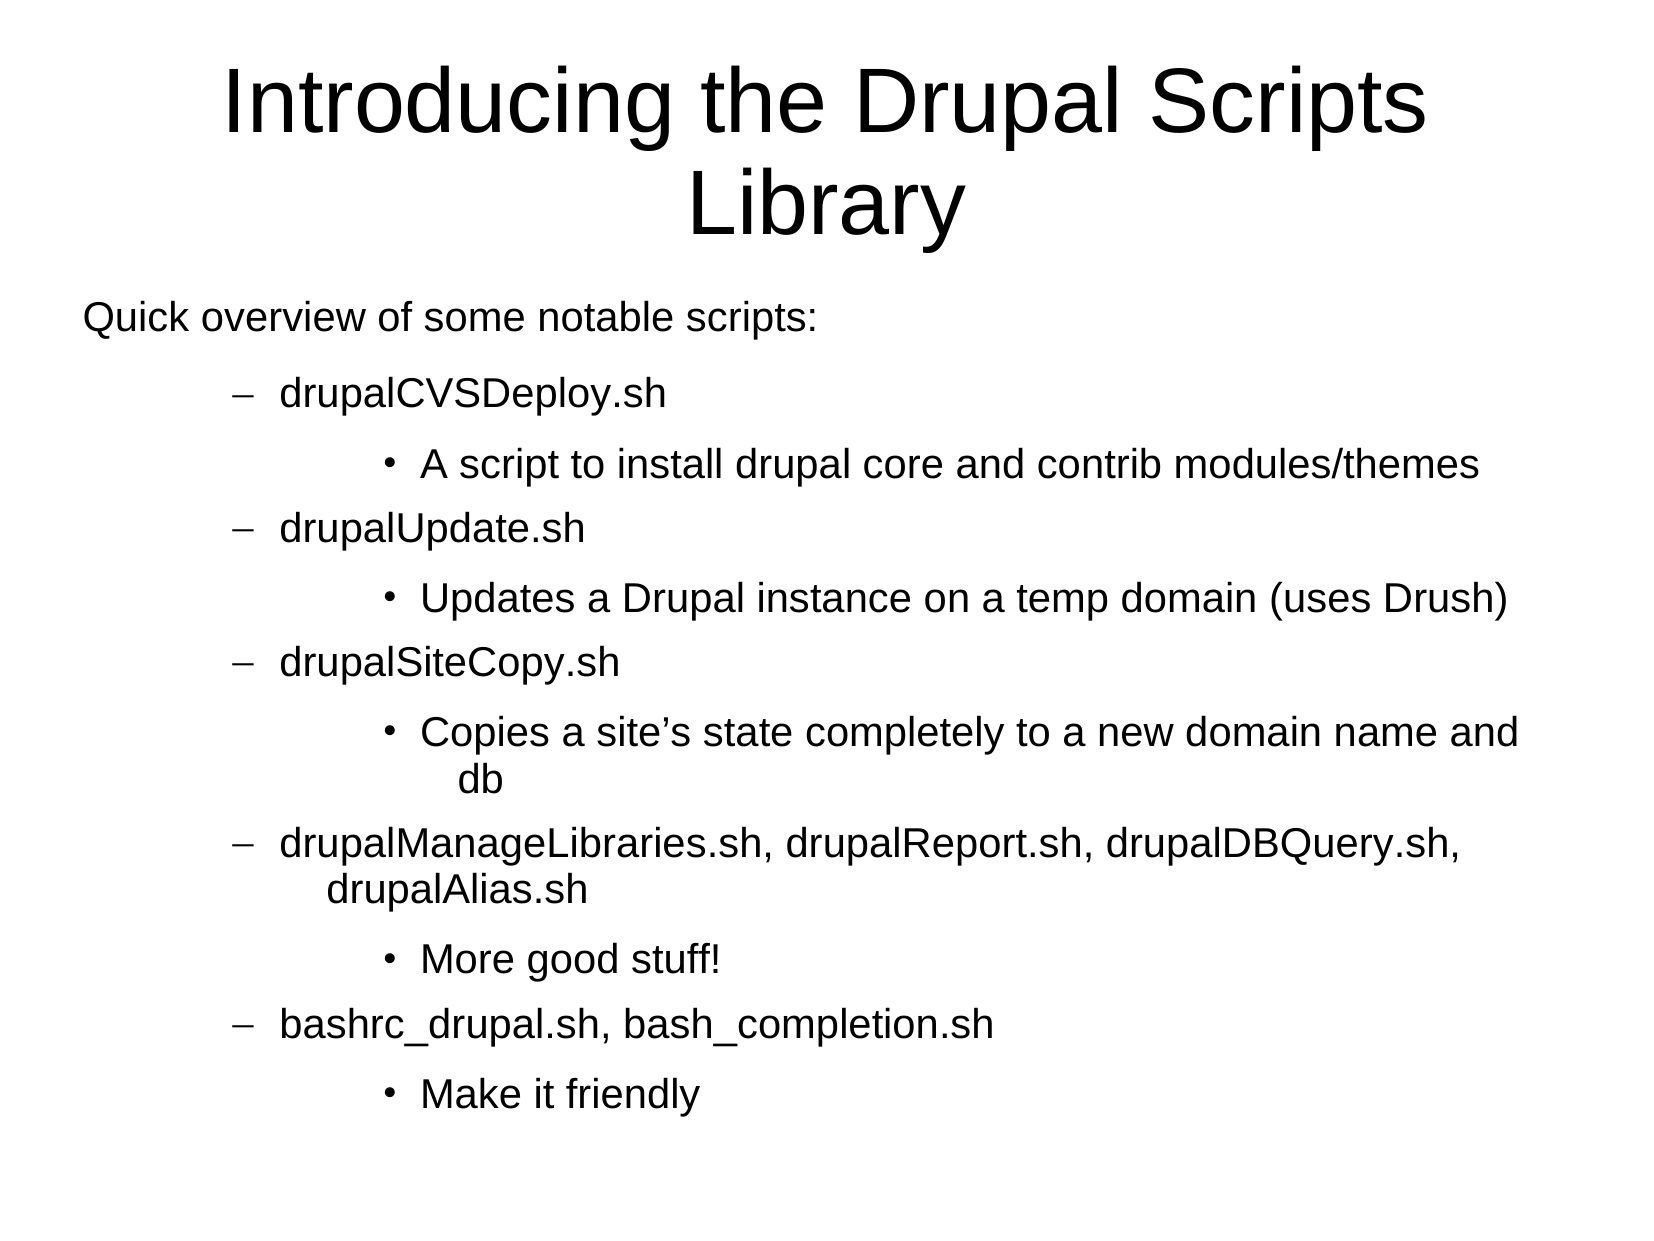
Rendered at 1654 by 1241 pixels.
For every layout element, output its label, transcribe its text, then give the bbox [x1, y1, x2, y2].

list Quick overview of some notable scripts: drupalCVSDeploy.sh A script to install drupal core and contrib modules/themes drupalUpdate.sh Updates a Drupal instance on a temp domain (uses Drush) drupalSiteCopy.sh Copies a site’s state completely to a new domain name and db drupalManageLibraries.sh, drupalReport.sh, drupalDBQuery.sh, drupalAlias.sh More good stuff! bashrc_drupal.sh, bash_completion.sh Make it friendly [82, 290, 1571, 1118]
title Introducing the Drupal Scripts Library [82, 49, 1571, 257]
